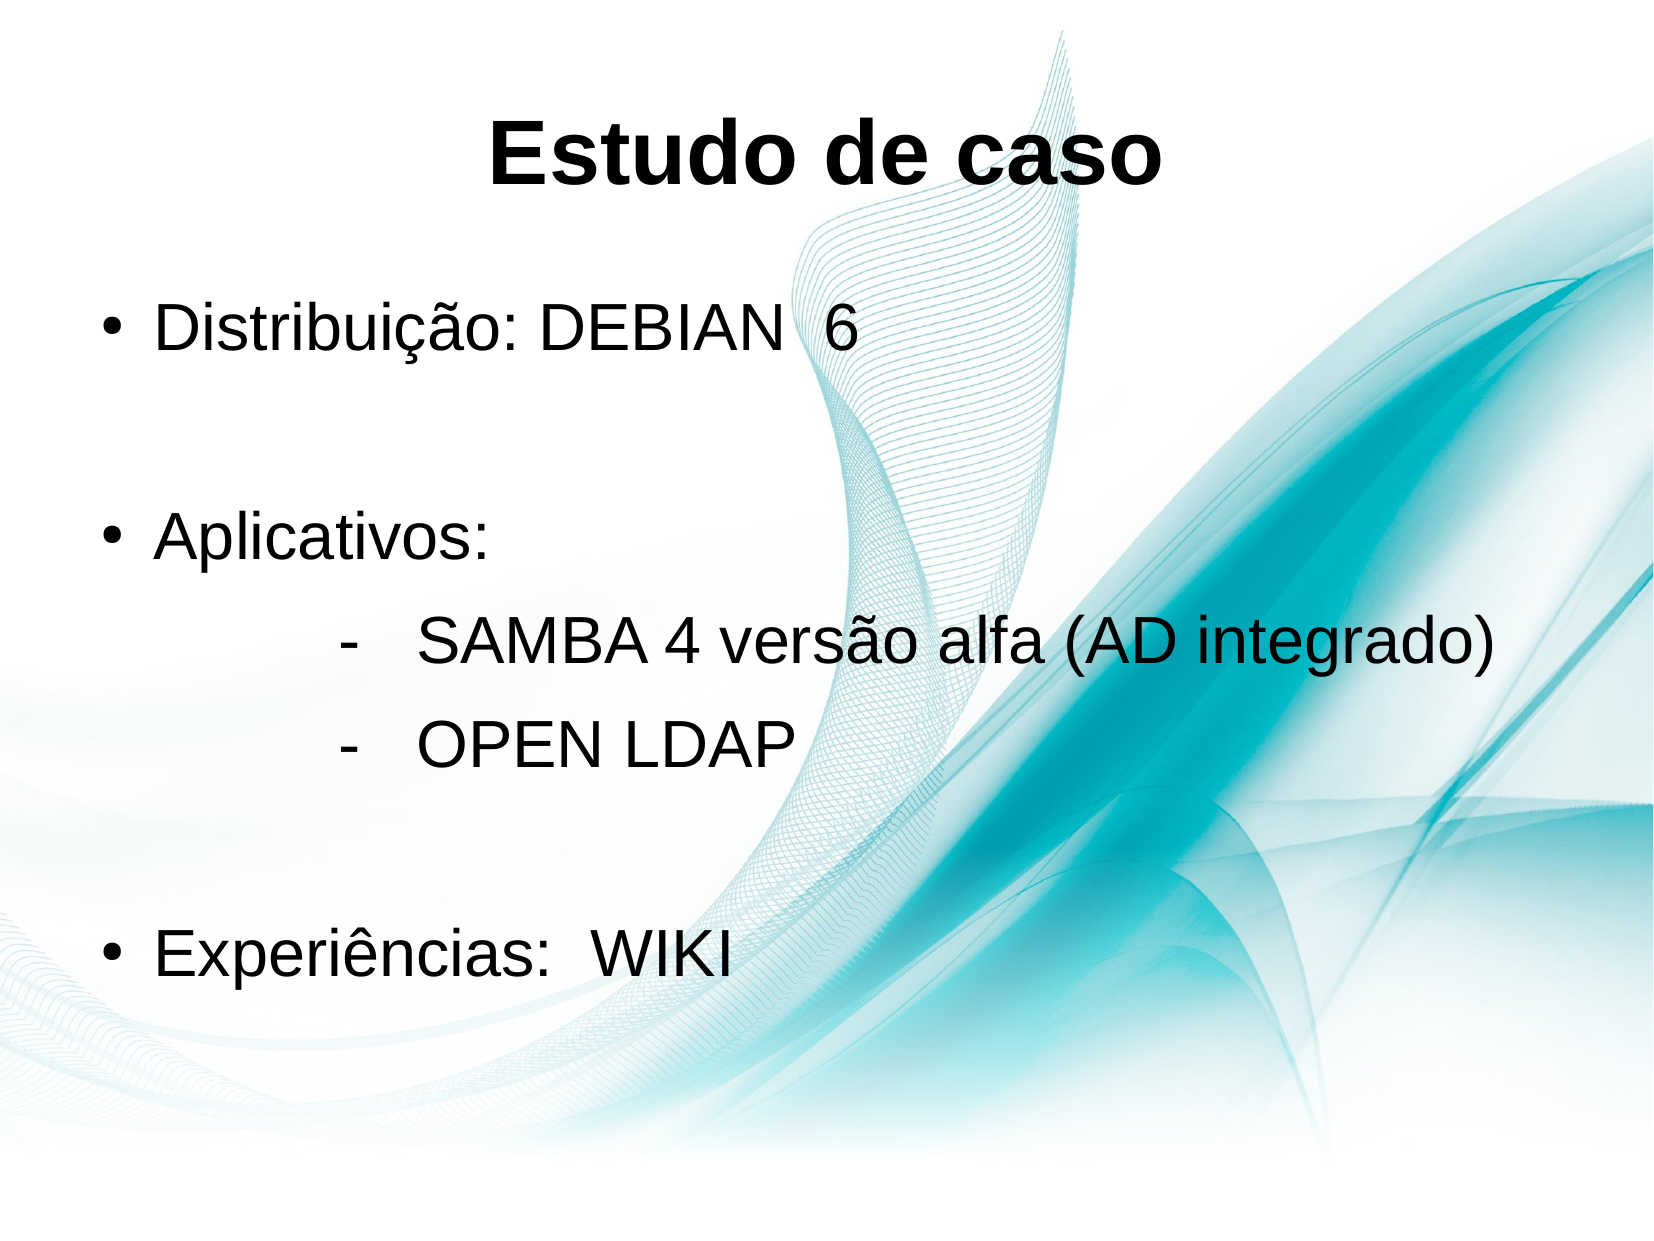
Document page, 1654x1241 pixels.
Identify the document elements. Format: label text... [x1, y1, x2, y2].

list Distribuição: DEBIAN 6 Aplicativos: - SAMBA 4 versão alfa (AD integrado) - OPEN LDAP Experiências: WIKI [82, 290, 1571, 1109]
picture [0, 29, 1654, 1184]
title Estudo de caso [82, 56, 1571, 250]
